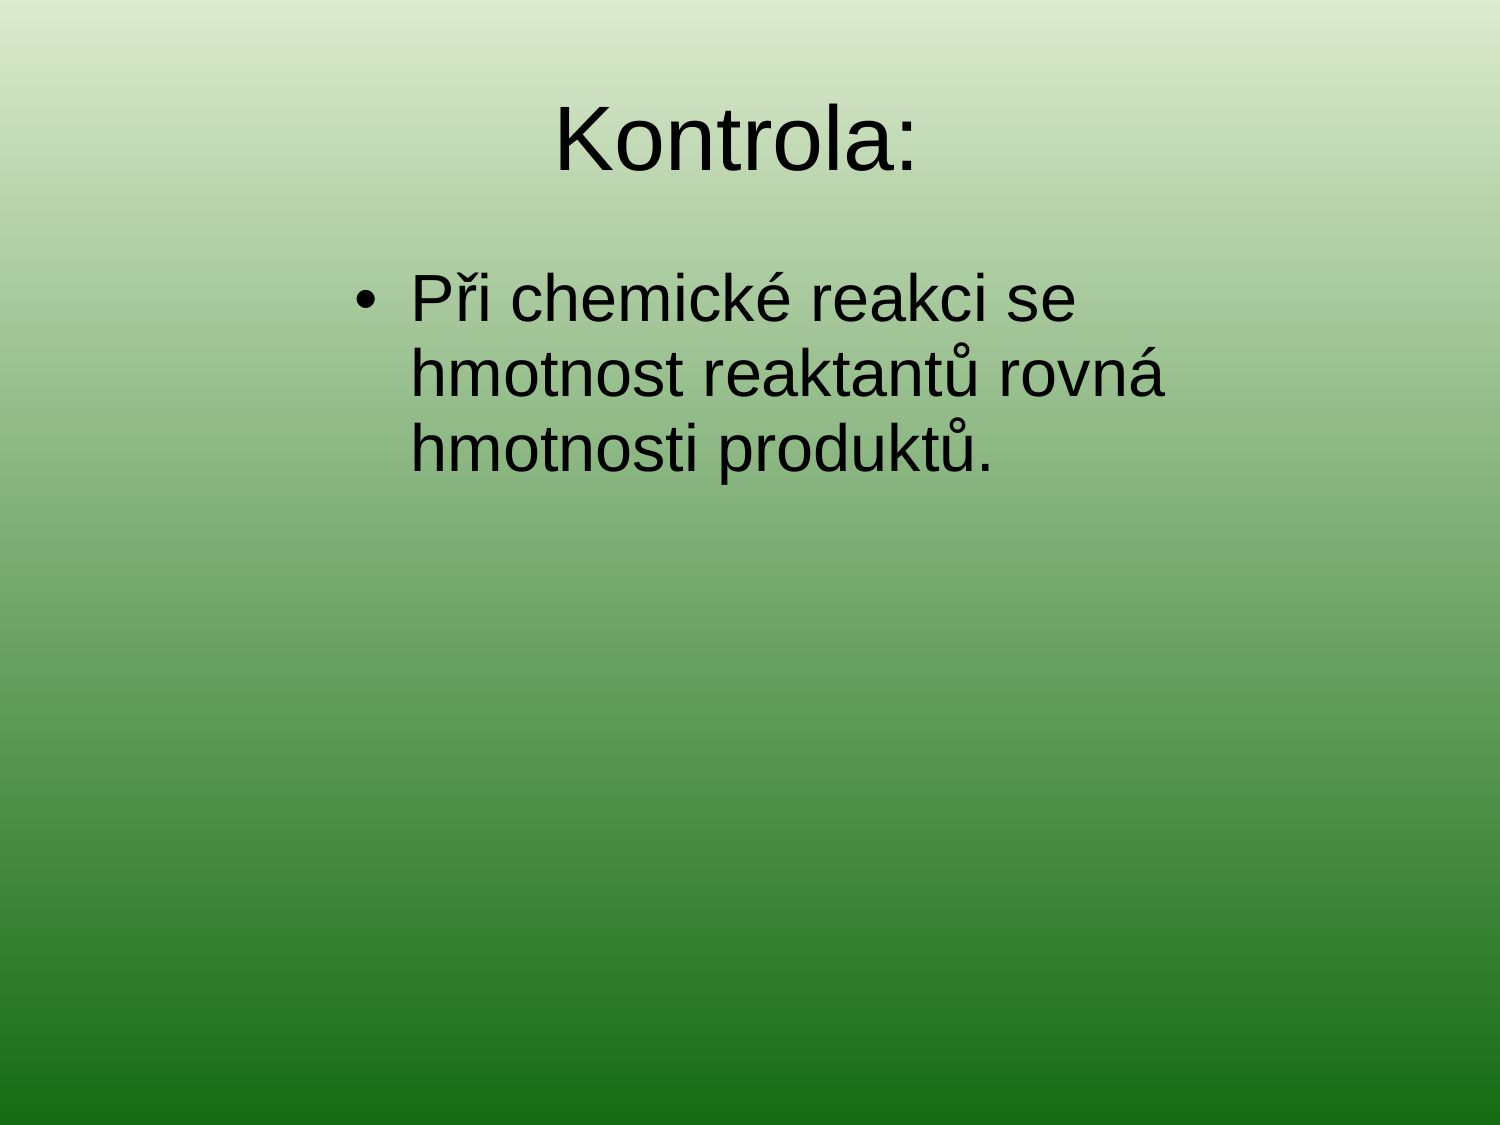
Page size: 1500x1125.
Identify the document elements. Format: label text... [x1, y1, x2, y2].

title Kontrola: [75, 21, 1426, 257]
list Při chemické reakci se hmotnost reaktantů rovná hmotnosti produktů. [354, 261, 1182, 1004]
